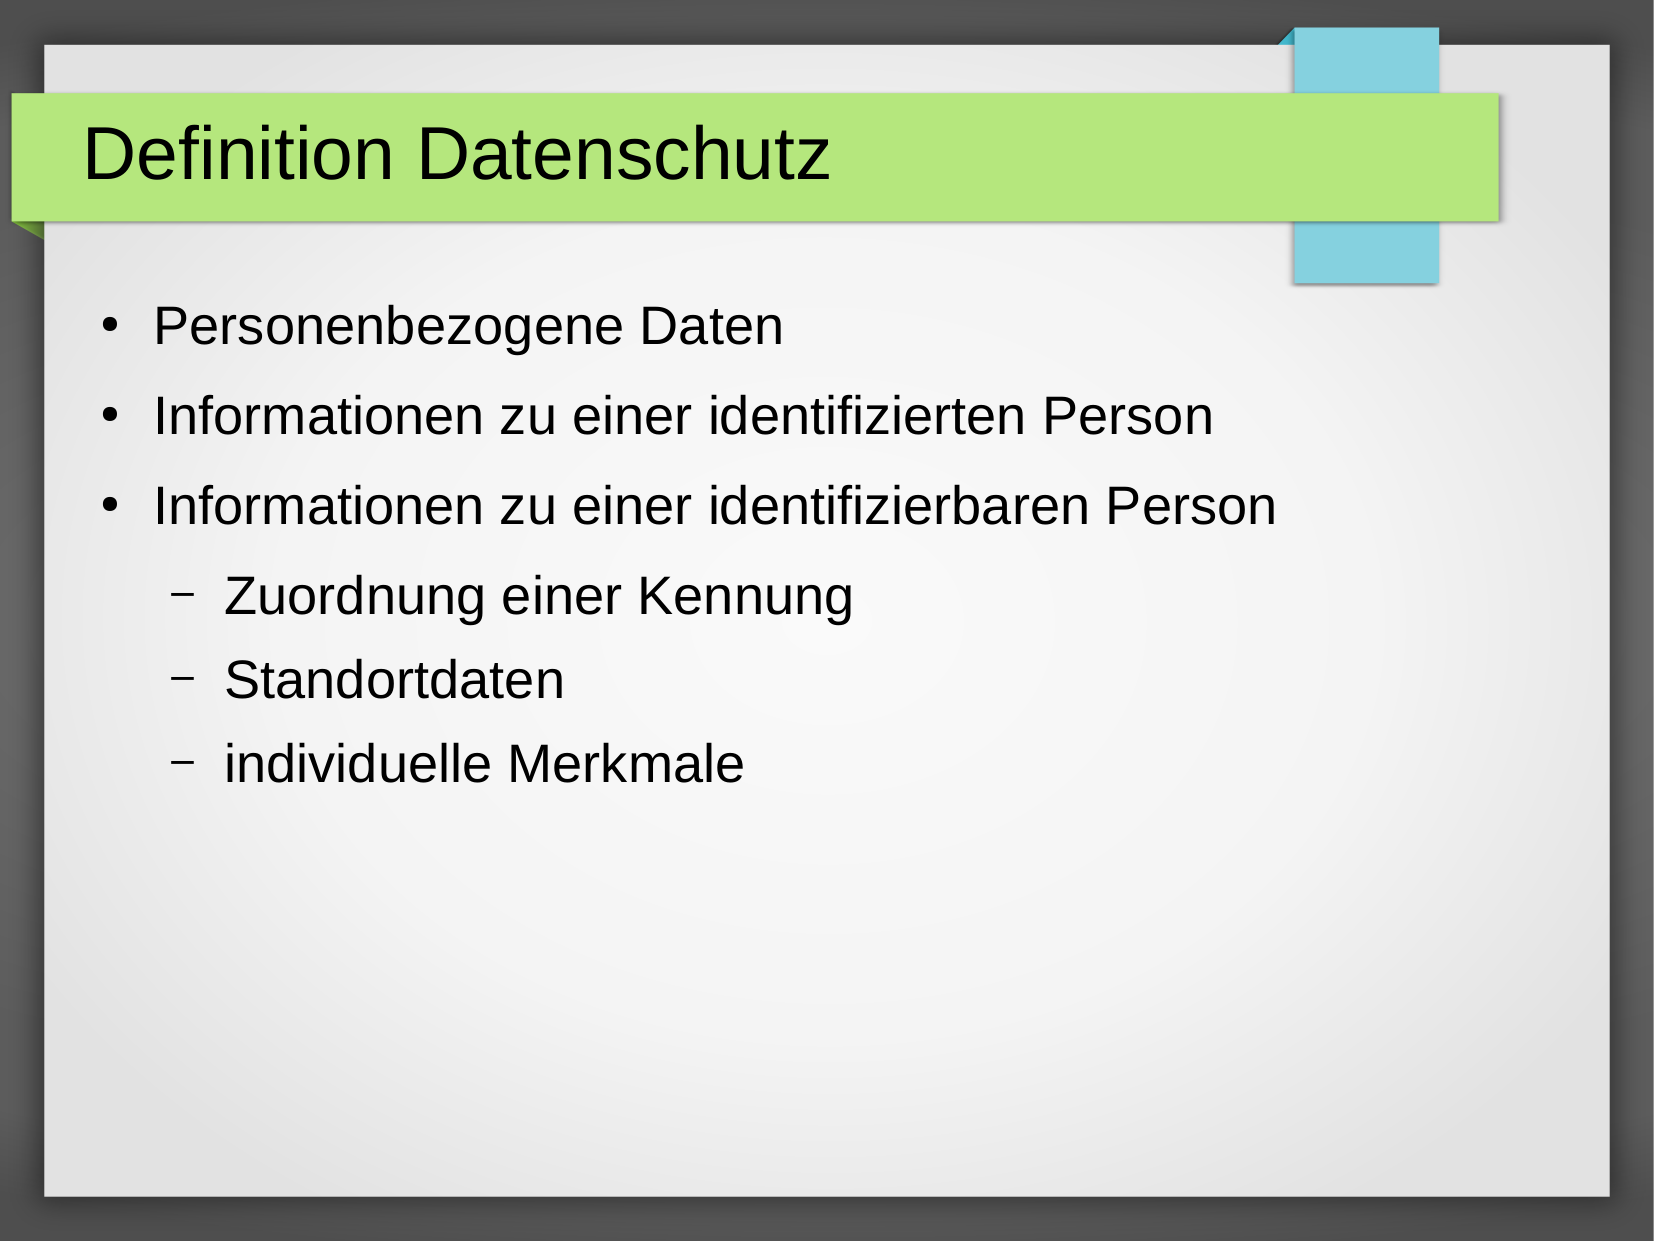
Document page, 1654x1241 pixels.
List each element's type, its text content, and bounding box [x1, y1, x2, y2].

title Definition Datenschutz [82, 94, 1264, 213]
picture [0, 0, 1654, 1241]
list Personenbezogene Daten Informationen zu einer identifizierten Person Informationen zu einer identifizierbaren Person Zuordnung einer Kennung Standortdaten individuelle Merkmale [82, 295, 1571, 1015]
